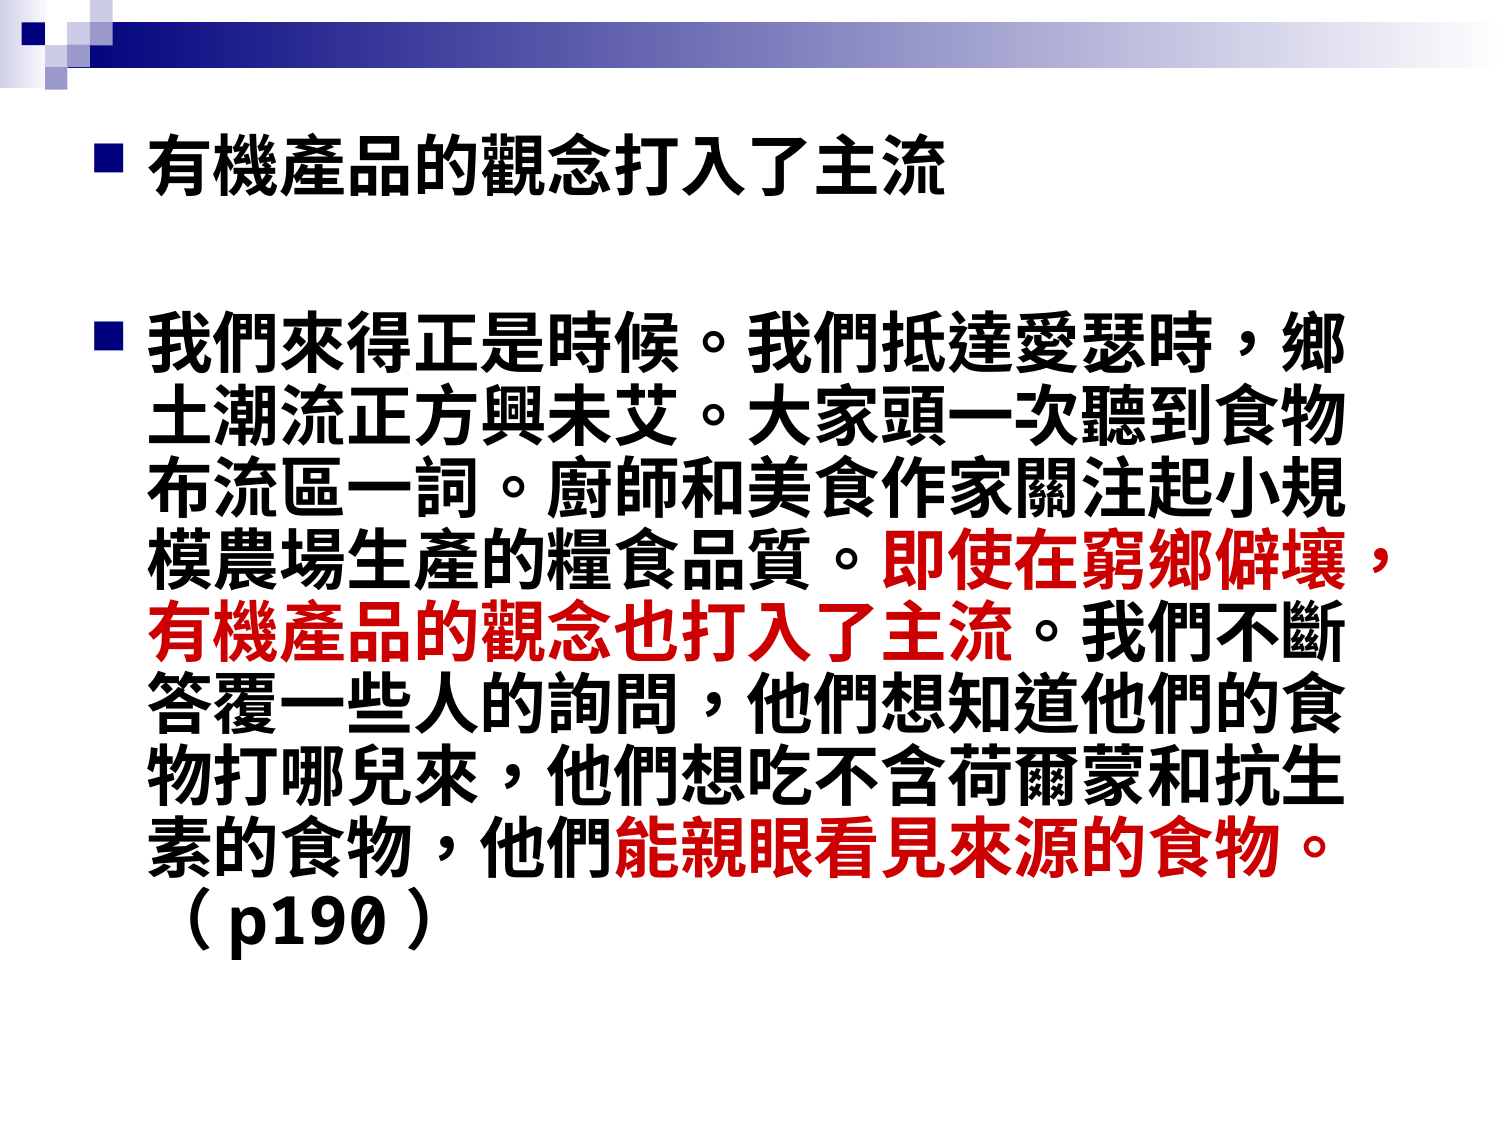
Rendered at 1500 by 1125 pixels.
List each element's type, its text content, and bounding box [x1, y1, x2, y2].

list 有機產品的觀念打入了主流 我們來得正是時候。我們抵達愛瑟時，鄉土潮流正方興未艾。大家頭一次聽到食物布流區一詞。廚師和美食作家關注起小規模農場生產的糧食品質。即使在窮鄉僻壤，有機產品的觀念也打入了主流。我們不斷答覆一些人的詢問，他們想知道他們的食物打哪兒來，他們想吃不含荷爾蒙和抗生素的食物，他們能親眼看見來源的食物。（p190） [75, 125, 1426, 1035]
